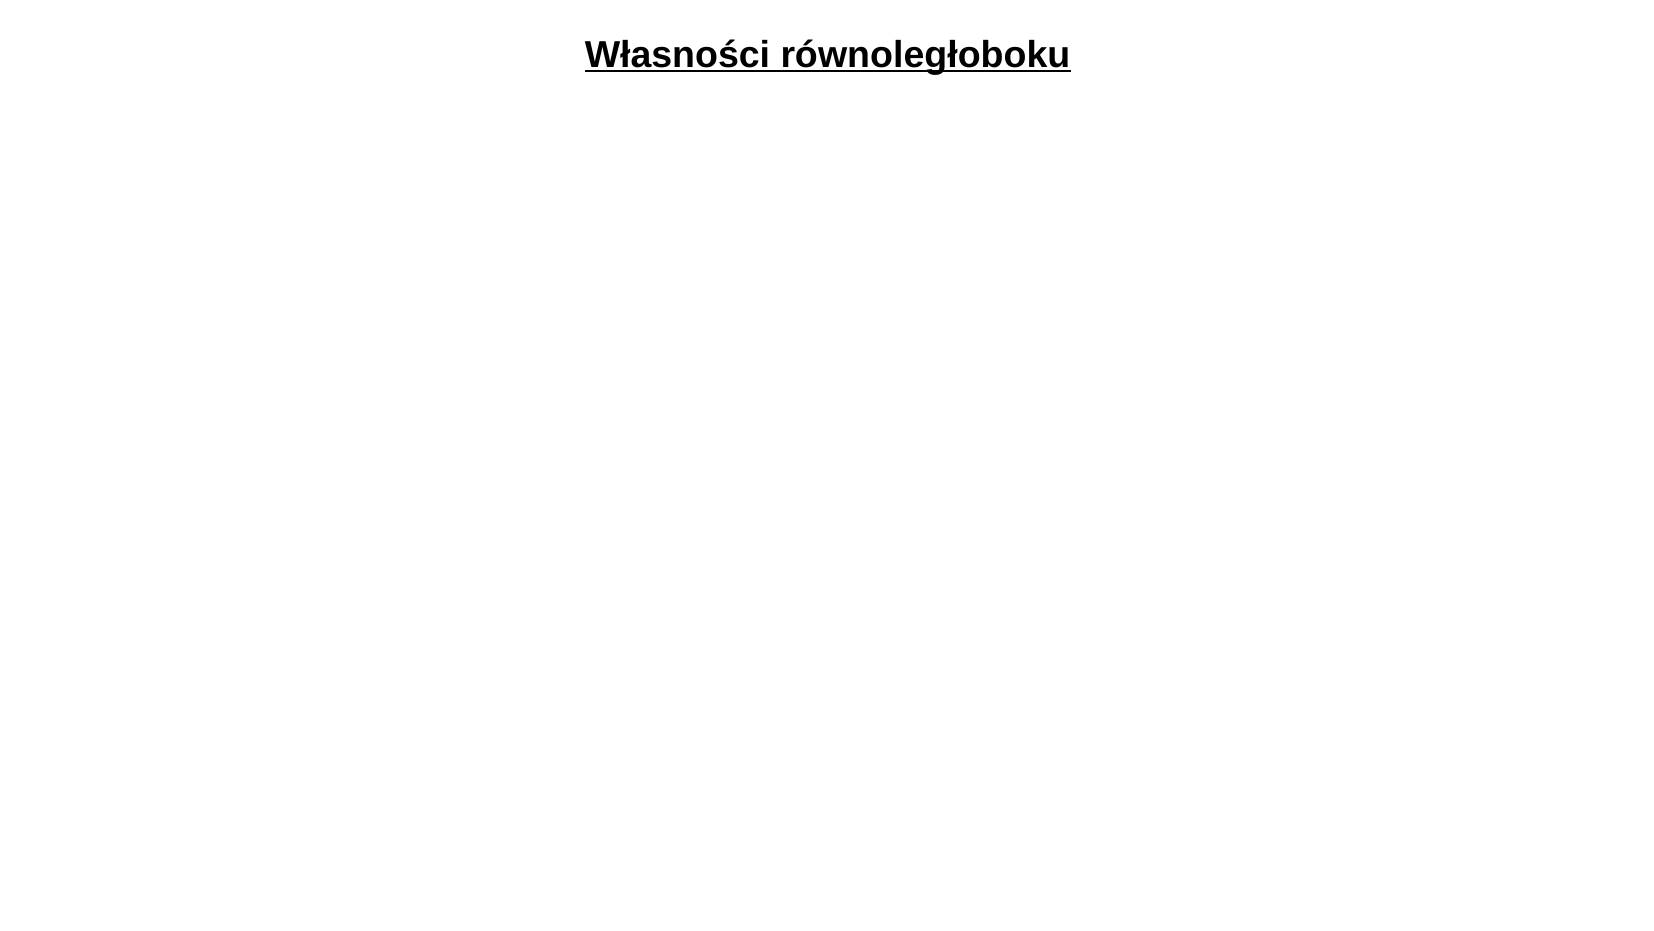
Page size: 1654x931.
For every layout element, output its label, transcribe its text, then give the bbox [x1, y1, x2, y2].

text_box Własności równoległoboku [570, 26, 1118, 85]
